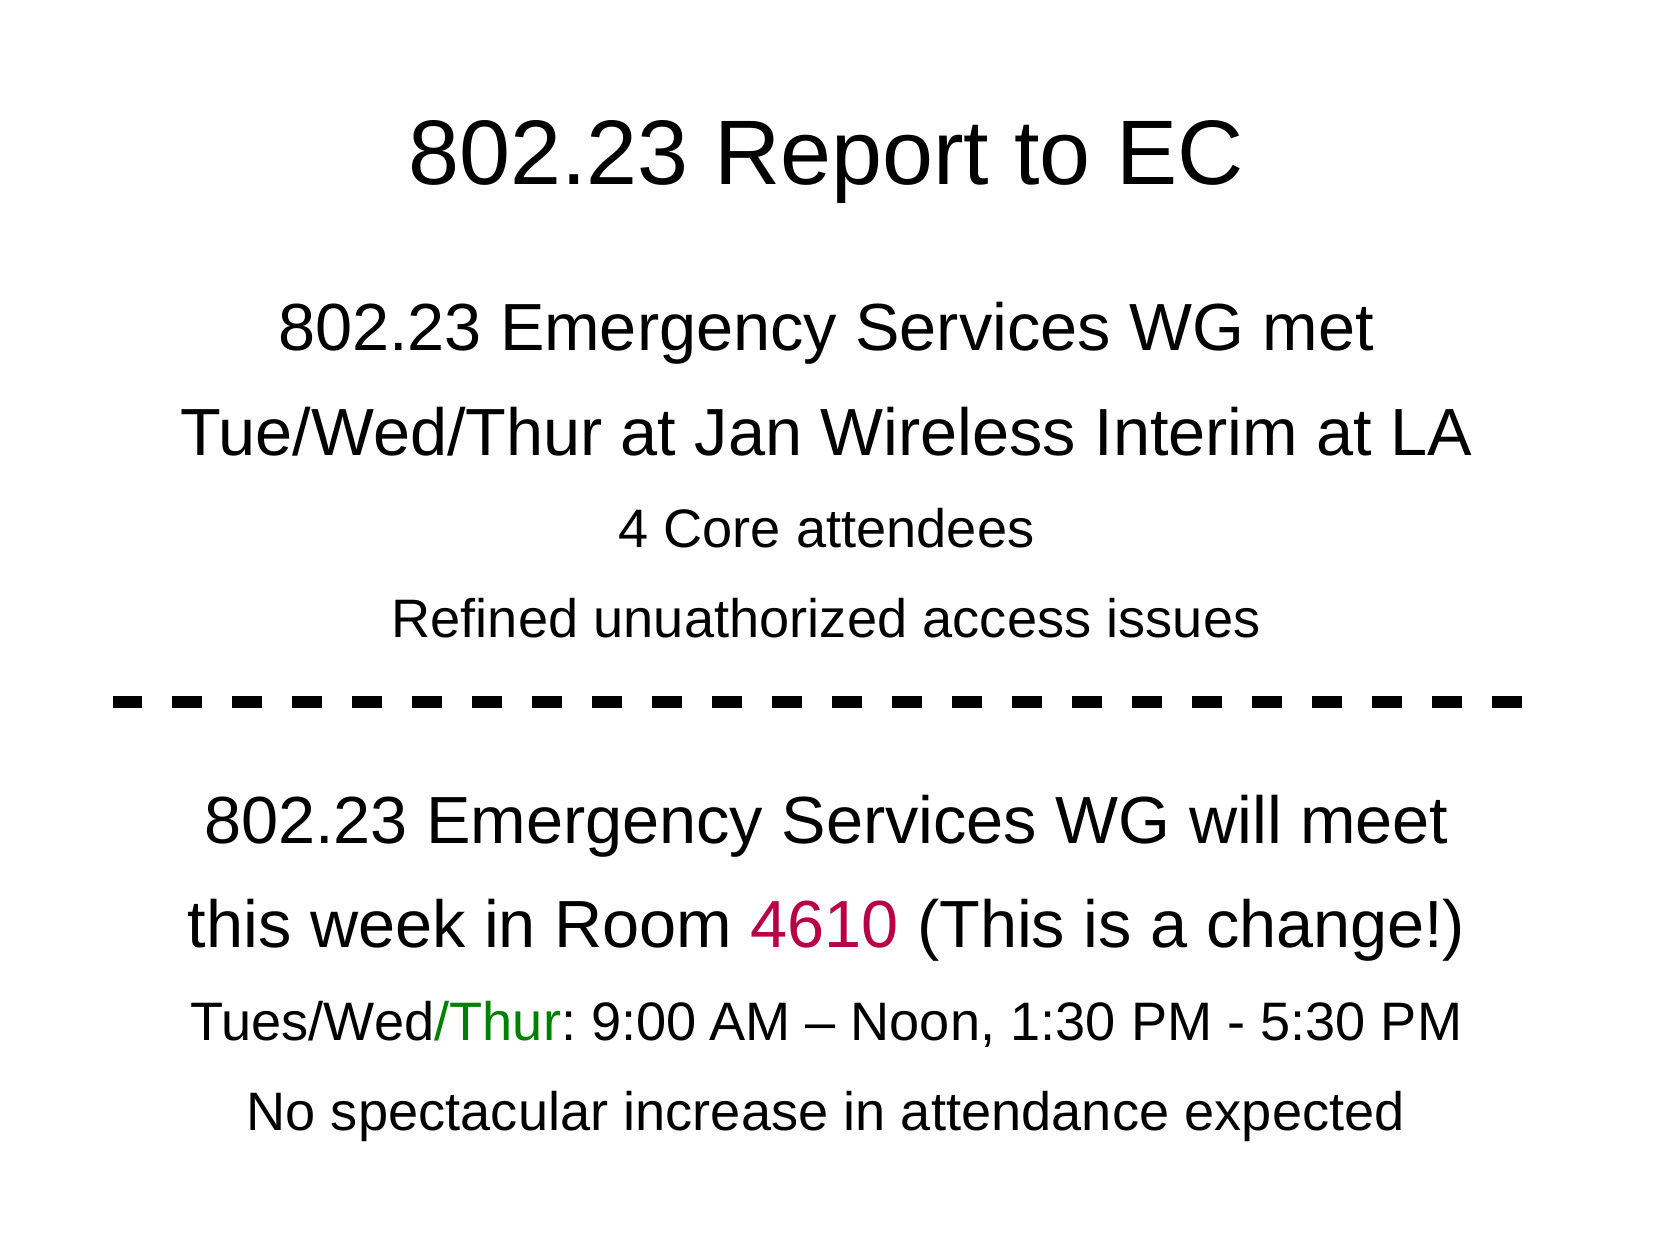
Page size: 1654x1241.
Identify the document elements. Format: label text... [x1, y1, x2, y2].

title 802.23 Report to EC [82, 49, 1571, 257]
list 802.23 Emergency Services WG met Tue/Wed/Thur at Jan Wireless Interim at LA 4 Core attendees Refined unuathorized access issues 802.23 Emergency Services WG will meet this week in Room 4610 (This is a change!) Tues/Wed/Thur: 9:00 AM – Noon, 1:30 PM - 5:30 PM No spectacular increase in attendance expected [82, 290, 1571, 1142]
